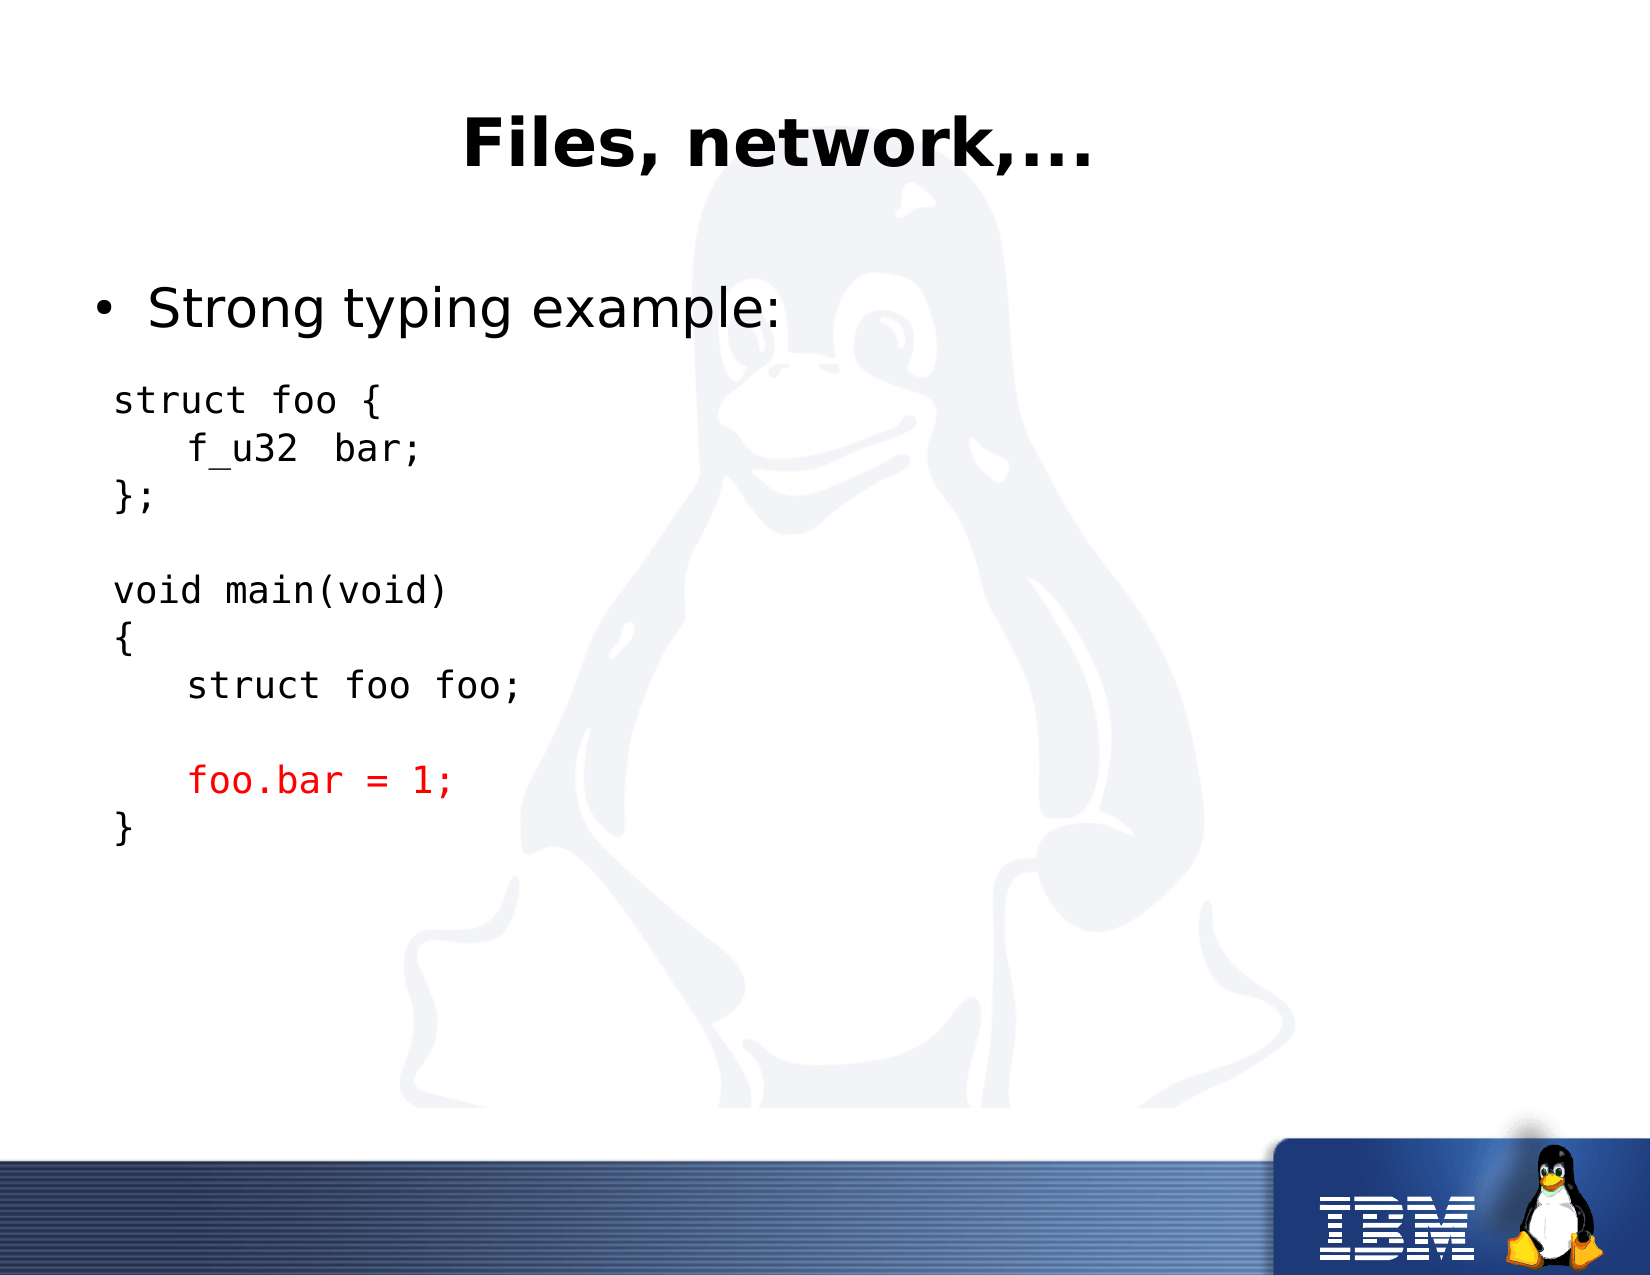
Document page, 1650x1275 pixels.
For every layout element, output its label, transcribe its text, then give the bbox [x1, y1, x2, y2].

title Files, network,... [76, 76, 1457, 211]
list Strong typing example: [76, 277, 1457, 1171]
text_box struct foo { f_u32 bar; }; void main(void) { struct foo foo; foo.bar = 1; } [112, 374, 1576, 1126]
